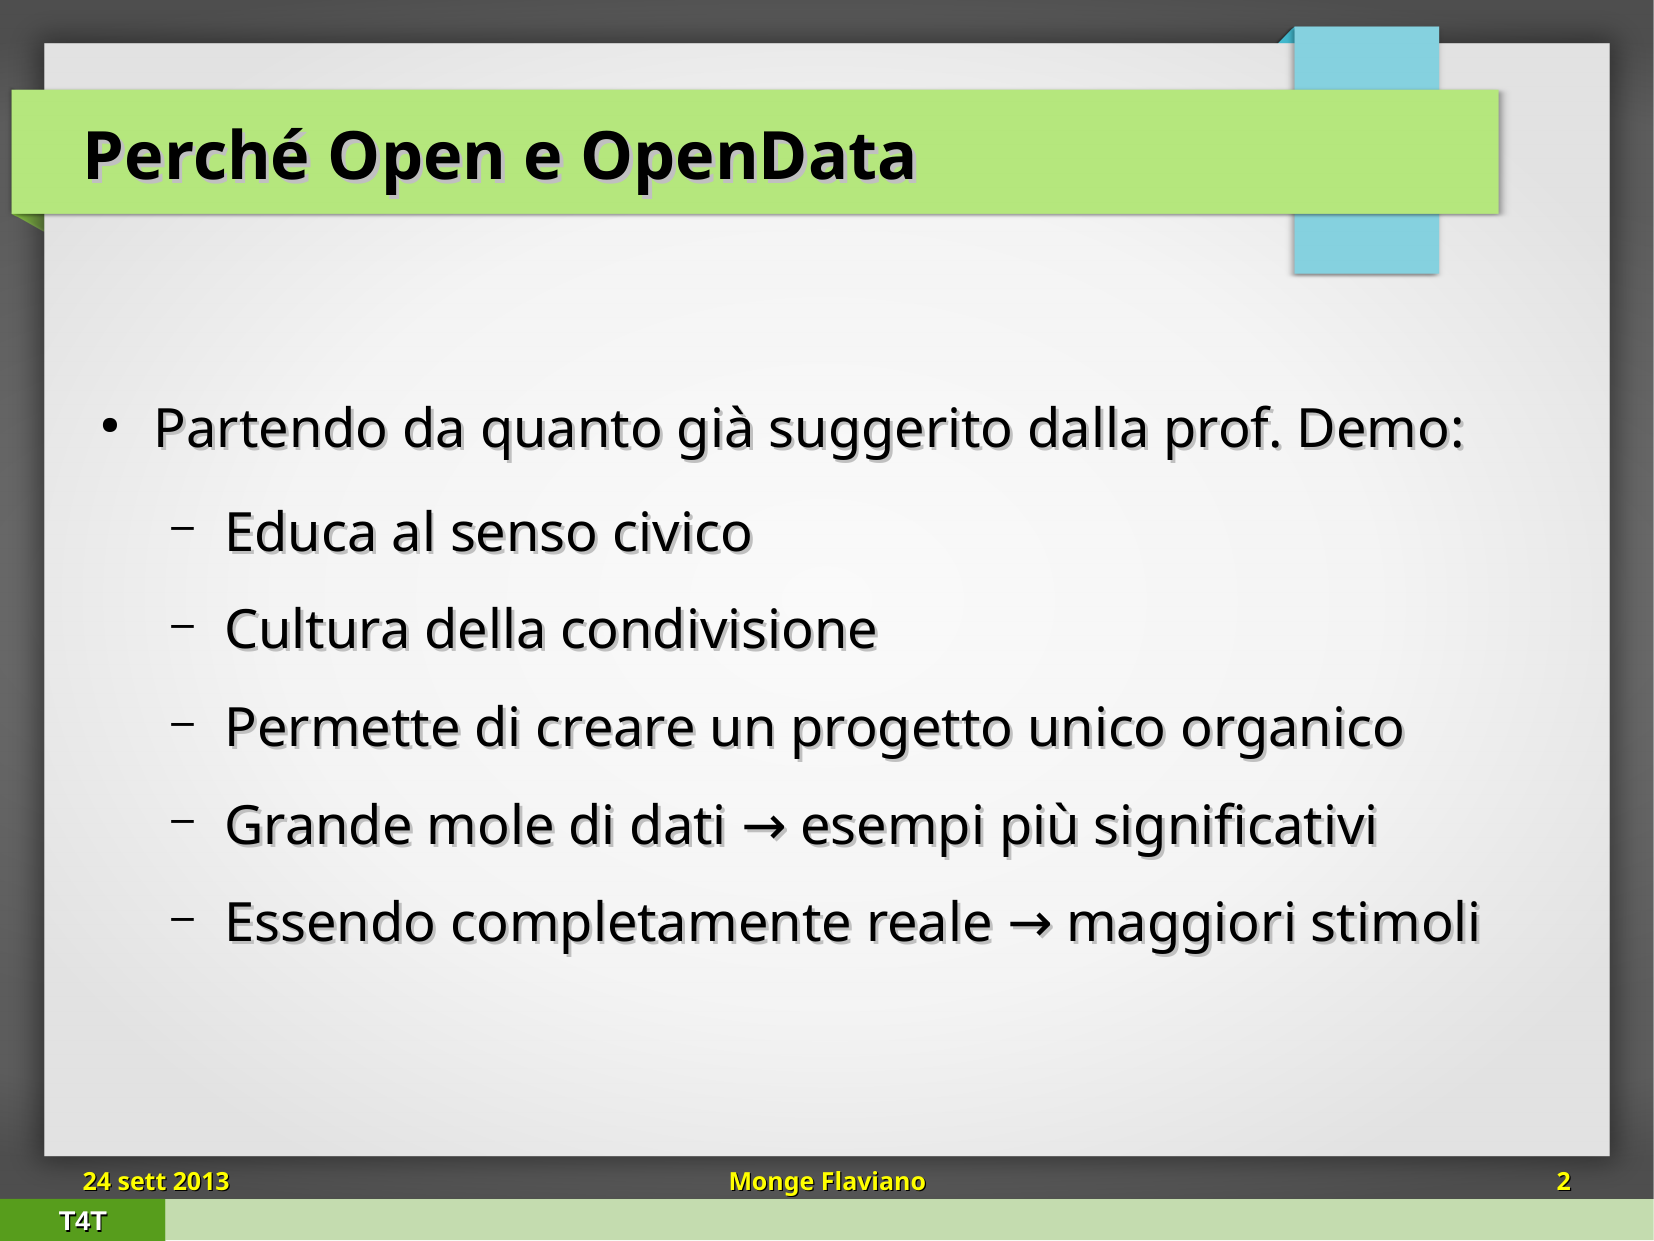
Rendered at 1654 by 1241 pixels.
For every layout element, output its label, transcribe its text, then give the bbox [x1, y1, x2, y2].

list Partendo da quanto già suggerito dalla prof. Demo: Educa al senso civico Cultura della condivisione Permette di creare un progetto unico organico Grande mole di dati → esempi più significativi Essendo completamente reale → maggiori stimoli [82, 389, 1571, 1015]
title Perché Open e OpenData [82, 94, 1264, 213]
picture [0, 0, 1654, 1198]
